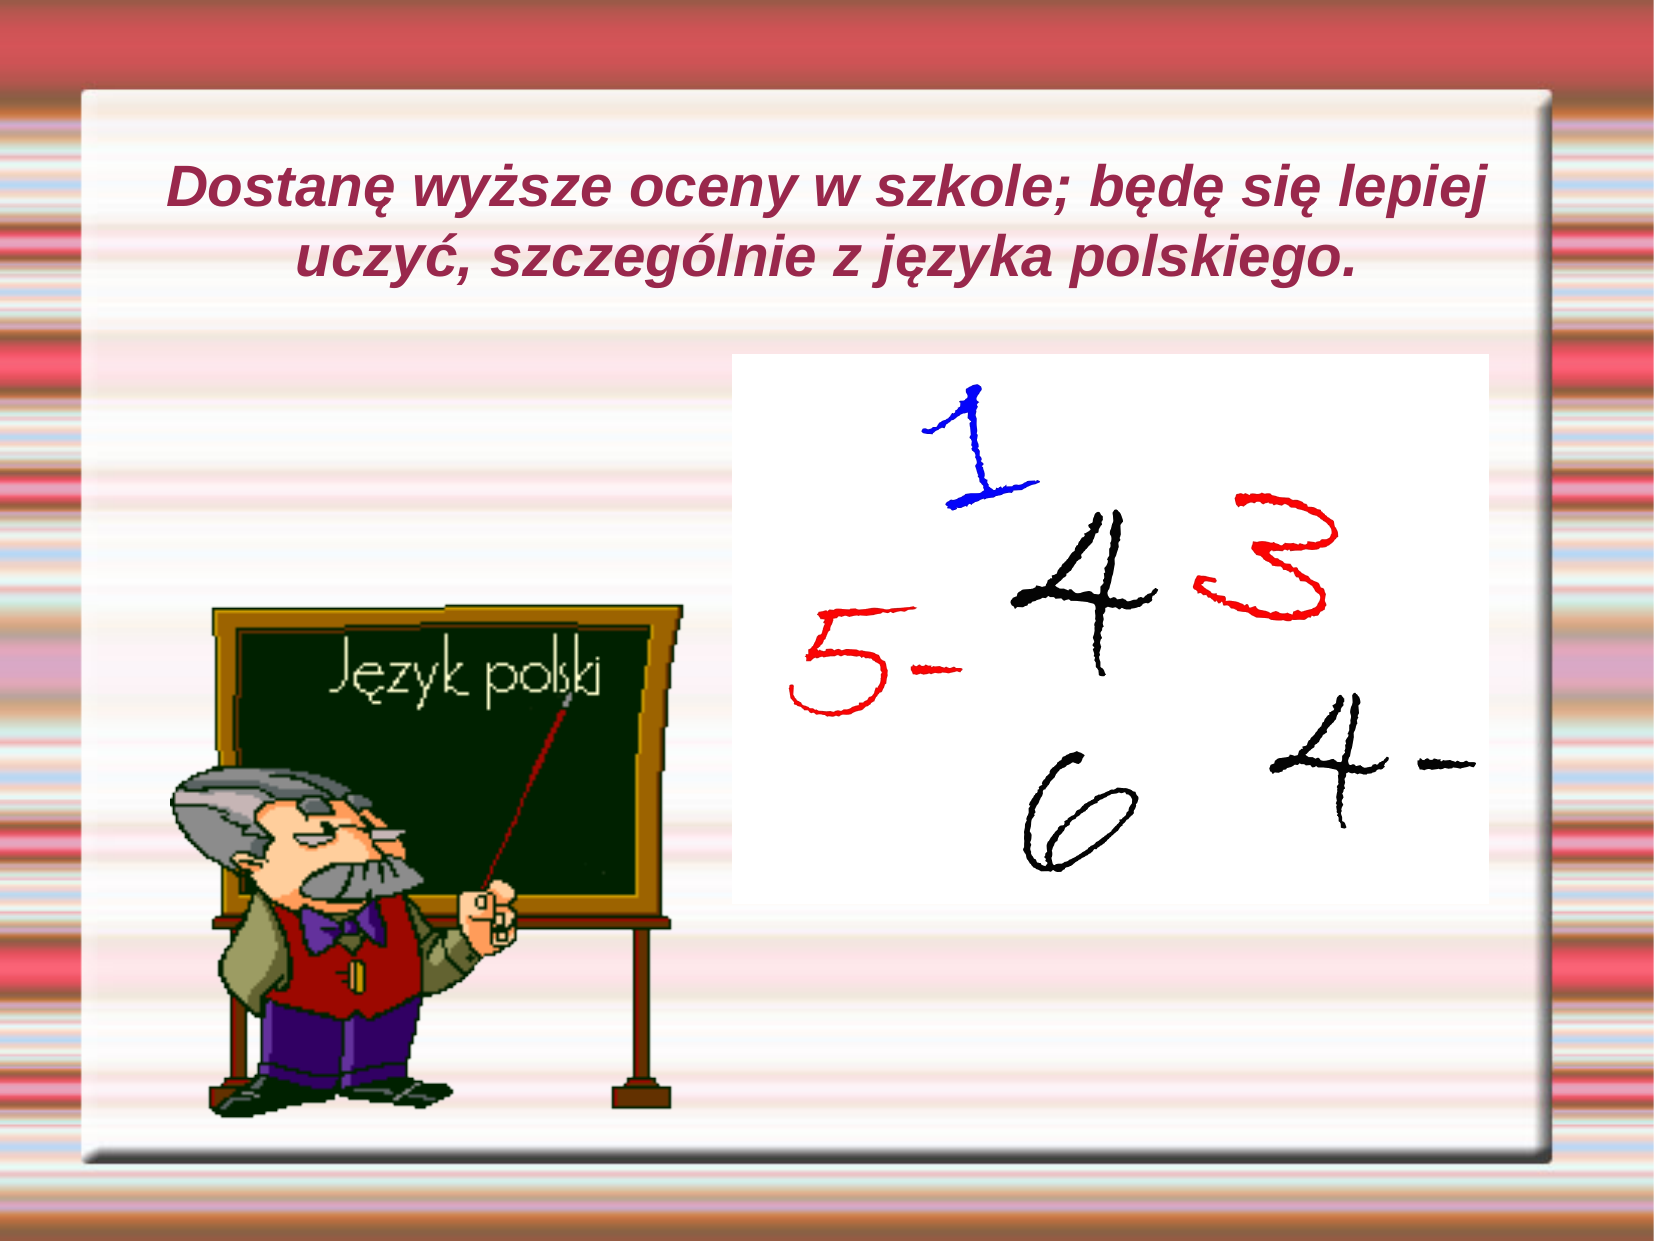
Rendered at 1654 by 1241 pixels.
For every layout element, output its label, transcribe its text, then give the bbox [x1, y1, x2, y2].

title Dostanę wyższe oceny w szkole; będę się lepiej uczyć, szczególnie z języka polskiego. [121, 114, 1534, 322]
picture [170, 562, 697, 1123]
picture [732, 354, 1489, 904]
